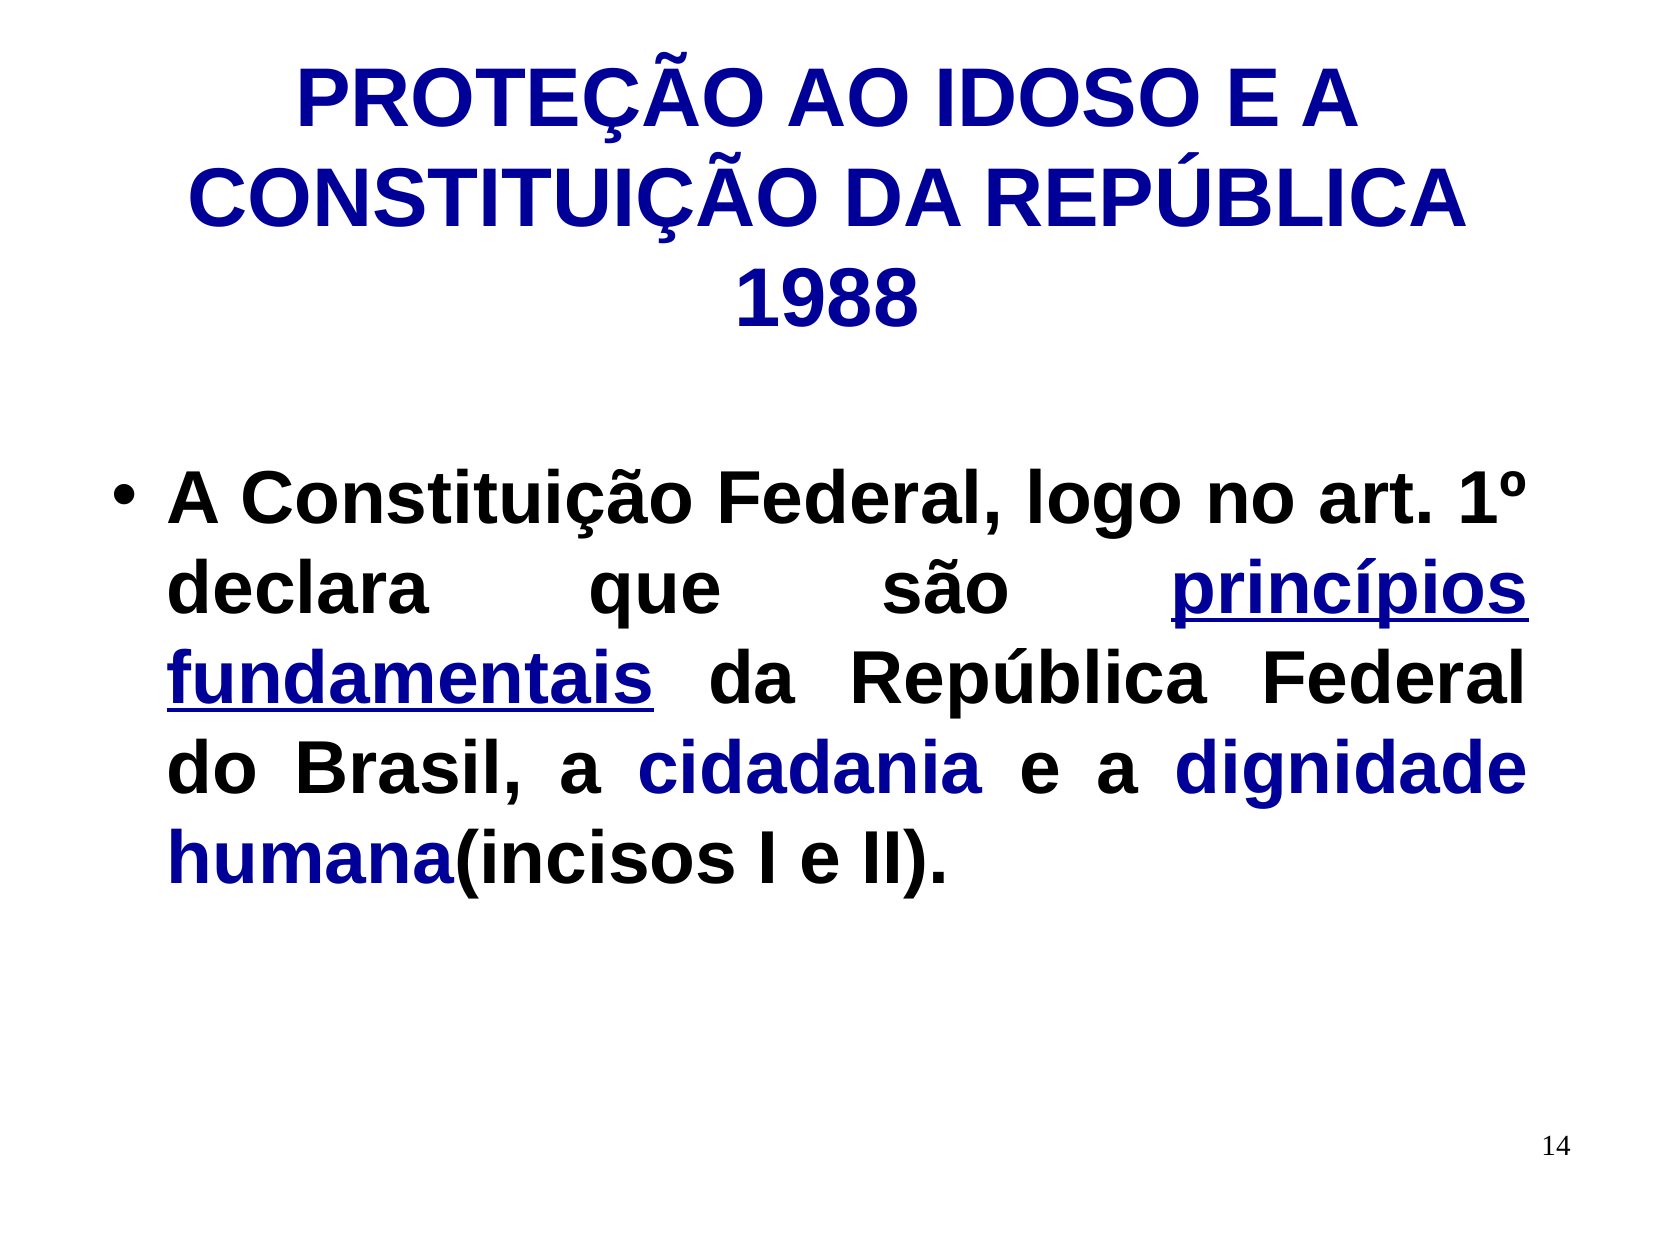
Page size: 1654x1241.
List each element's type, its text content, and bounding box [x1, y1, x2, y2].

list A Constituição Federal, logo no art. 1º declara que são princípios fundamentais da República Federal do Brasil, a cidadania e a dignidade humana(incisos I e II). [96, 440, 1544, 1144]
title PROTEÇÃO AO IDOSO E A CONSTITUIÇÃO DA REPÚBLICA 1988 [82, 0, 1571, 371]
